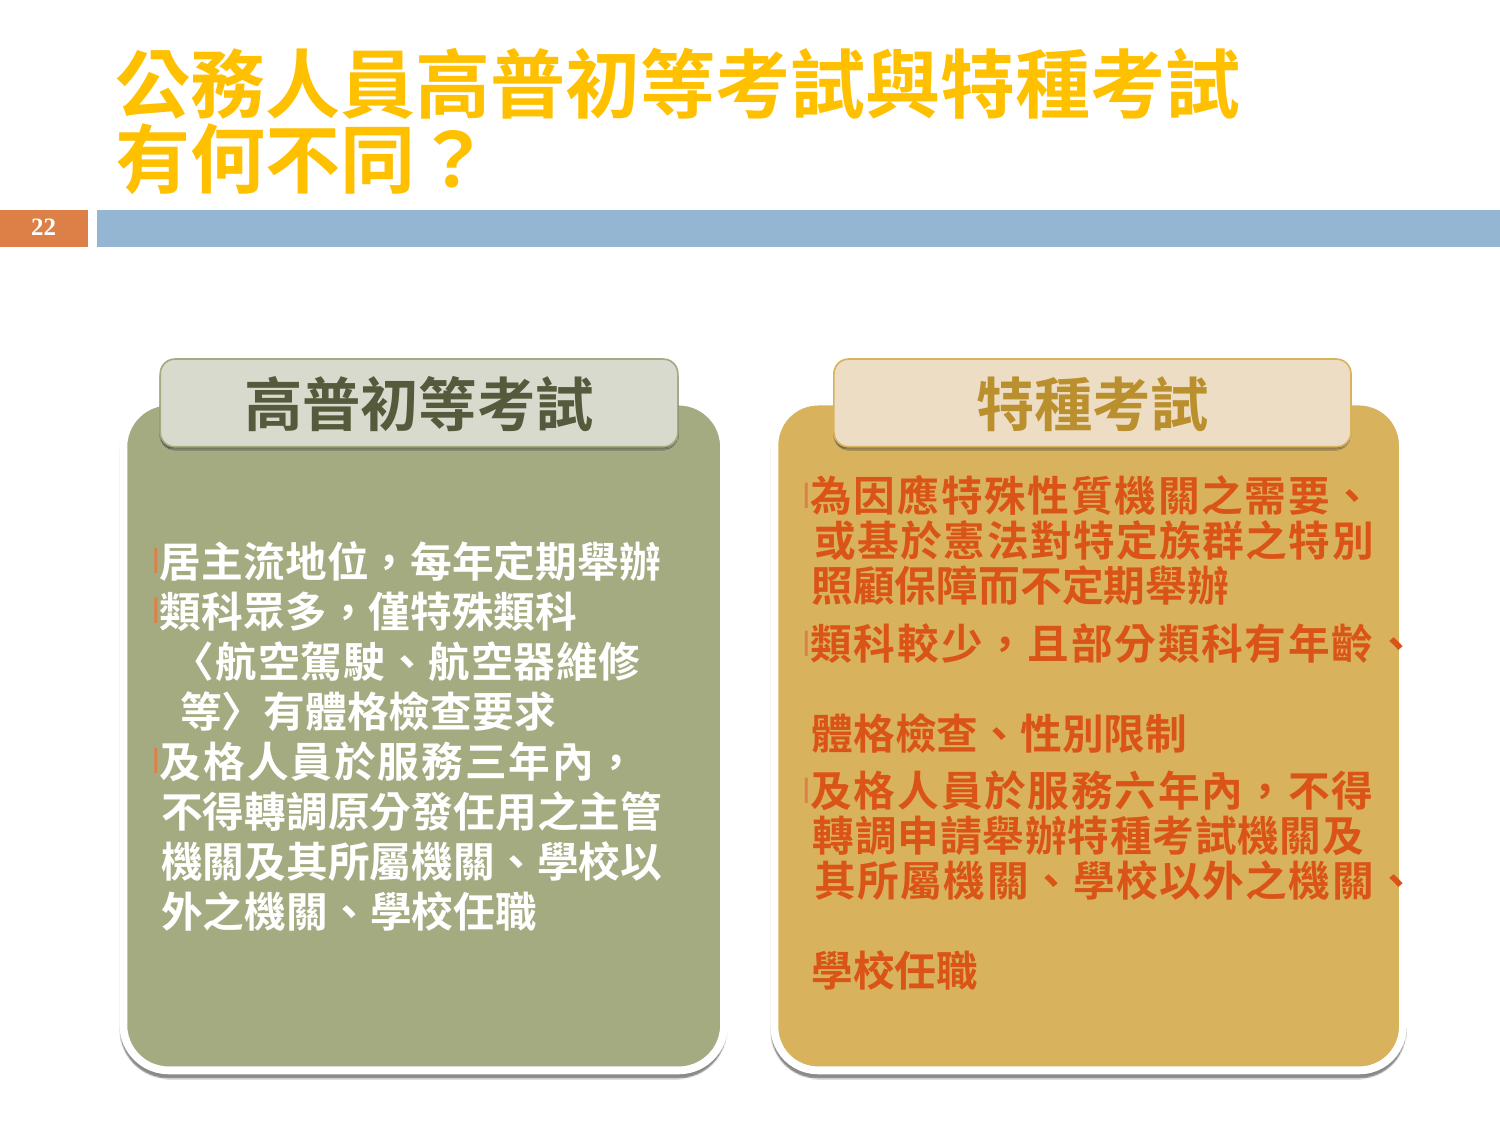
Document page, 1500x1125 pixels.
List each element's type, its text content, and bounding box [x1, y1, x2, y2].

title 公務人員高普初等考試與特種考試有何不同？ [100, 31, 1306, 225]
text_box 居主流地位，每年定期舉辦 類科眾多，僅特殊類科 〈航空駕駛、航空器維修 等〉有體格檢查要求 及格人員於服務三年內， 不得轉調原分發任用之主管 機關及其所屬機關、學校以 外之機關、學校任職 [123, 401, 725, 1071]
text_box 為因應特殊性質機關之需要、 或基於憲法對特定族群之特別 照顧保障而不定期舉辦 類科較少，且部分類科有年齡、 體格檢查、性別限制 及格人員於服務六年內，不得 轉調申請舉辦特種考試機關及 其所屬機關、學校以外之機關、 學校任職 [774, 401, 1403, 1071]
text_box 高普初等考試 [160, 359, 678, 447]
text_box 21 [0, 208, 88, 249]
text_box 特種考試 [833, 359, 1352, 447]
